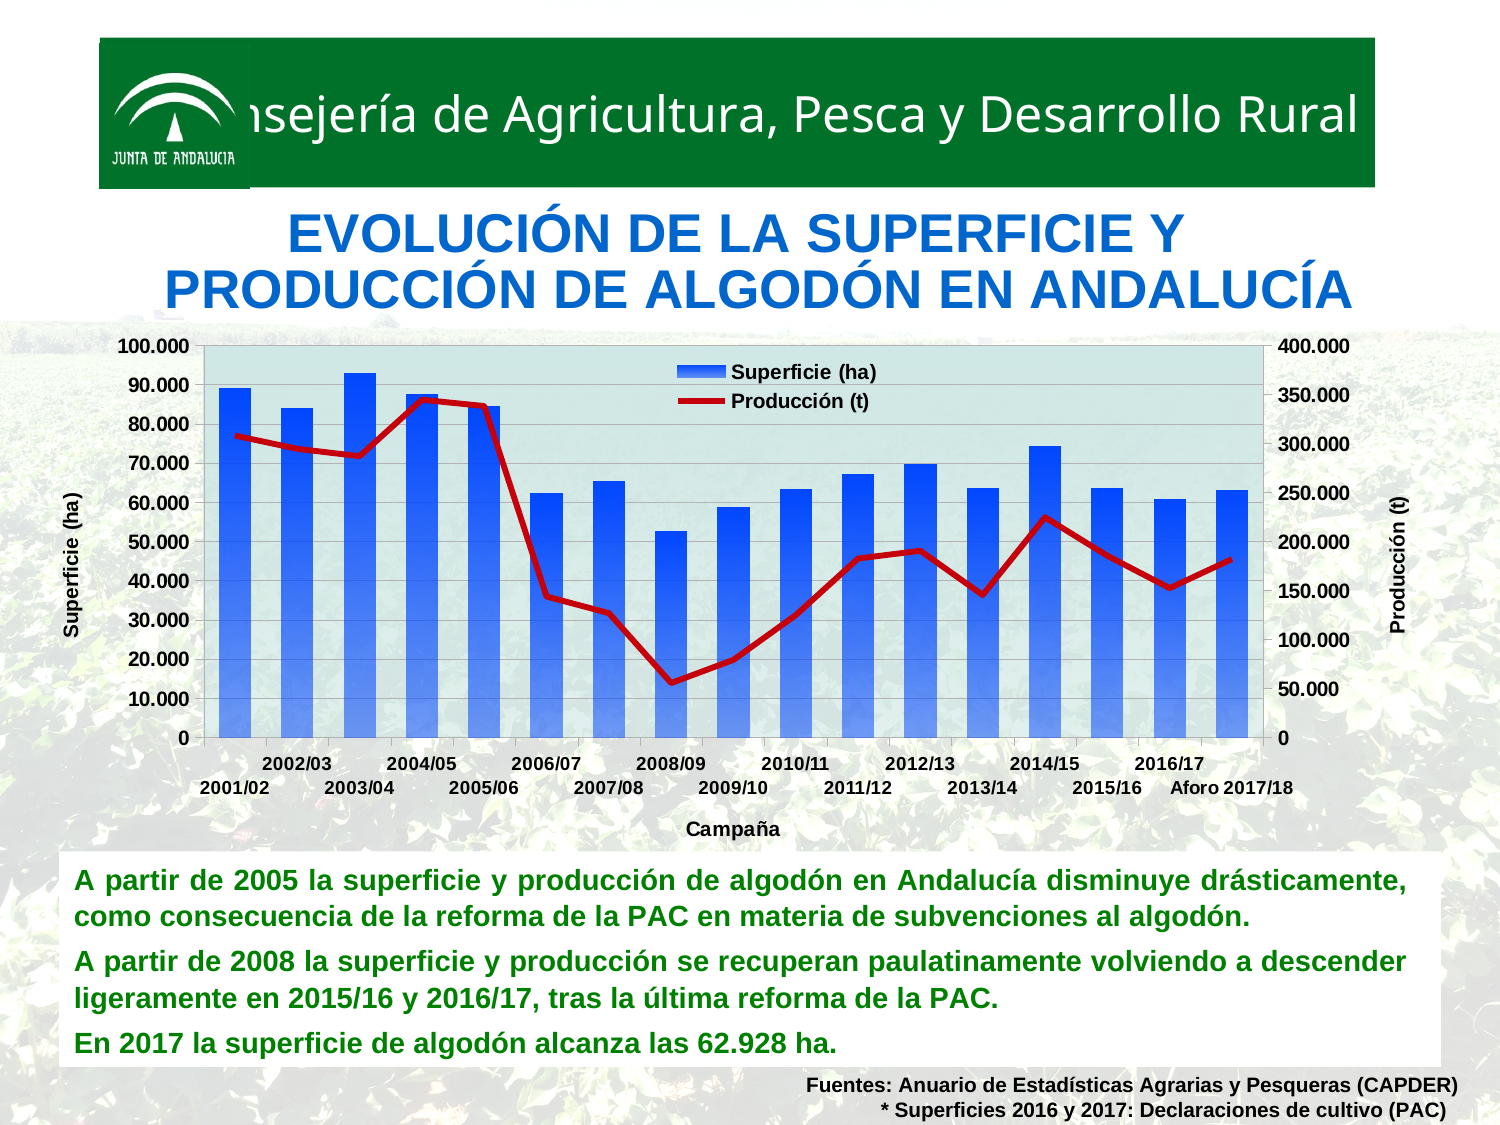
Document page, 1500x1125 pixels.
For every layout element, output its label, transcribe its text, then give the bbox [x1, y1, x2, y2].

text_box Fuentes: Anuario de Estadísticas Agrarias y Pesqueras (CAPDER) * Superficies 2016 y 2017: Declaraciones de cultivo (PAC) [791, 1063, 1500, 1125]
picture [0, 0, 1500, 1125]
list EVOLUCIÓN DE LA SUPERFICIE Y PRODUCCIÓN DE ALGODÓN EN ANDALUCÍA [99, 200, 1375, 324]
text_box A partir de 2005 la superficie y producción de algodón en Andalucía disminuye drásticamente, como consecuencia de la reforma de la PAC en materia de subvenciones al algodón. A partir de 2008 la superficie y producción se recuperan paulatinamente volviendo a descender ligeramente en 2015/16 y 2016/17, tras la última reforma de la PAC. En 2017 la superficie de algodón alcanza las 62.928 ha. [59, 852, 1441, 1067]
title Consejería de Agricultura, Pesca y Desarrollo Rural [99, 37, 1375, 188]
